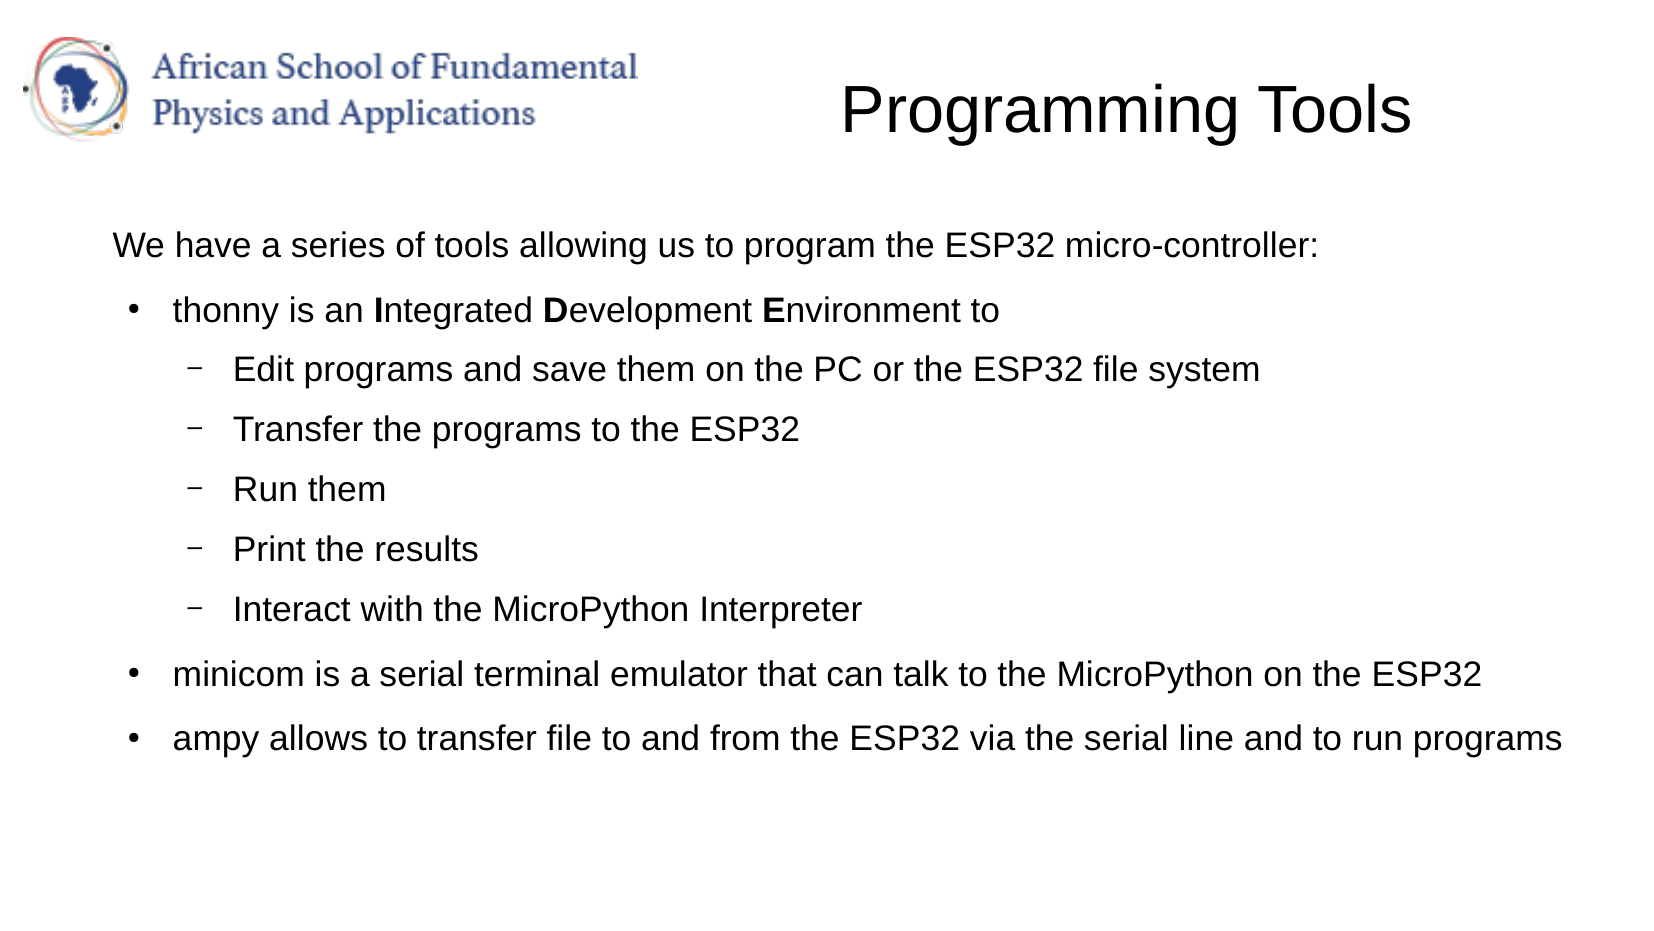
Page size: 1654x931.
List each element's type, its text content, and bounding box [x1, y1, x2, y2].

picture [23, 37, 638, 142]
title Programming Tools [679, 32, 1576, 188]
list We have a series of tools allowing us to program the ESP32 micro-controller: thonny is an Integrated Development Environment to Edit programs and save them on the PC or the ESP32 file system Transfer the programs to the ESP32 Run them Print the results Interact with the MicroPython Interpreter minicom is a serial terminal emulator that can talk to the MicroPython on the ESP32 ampy allows to transfer file to and from the ESP32 via the serial line and to run programs [112, 225, 1601, 765]
